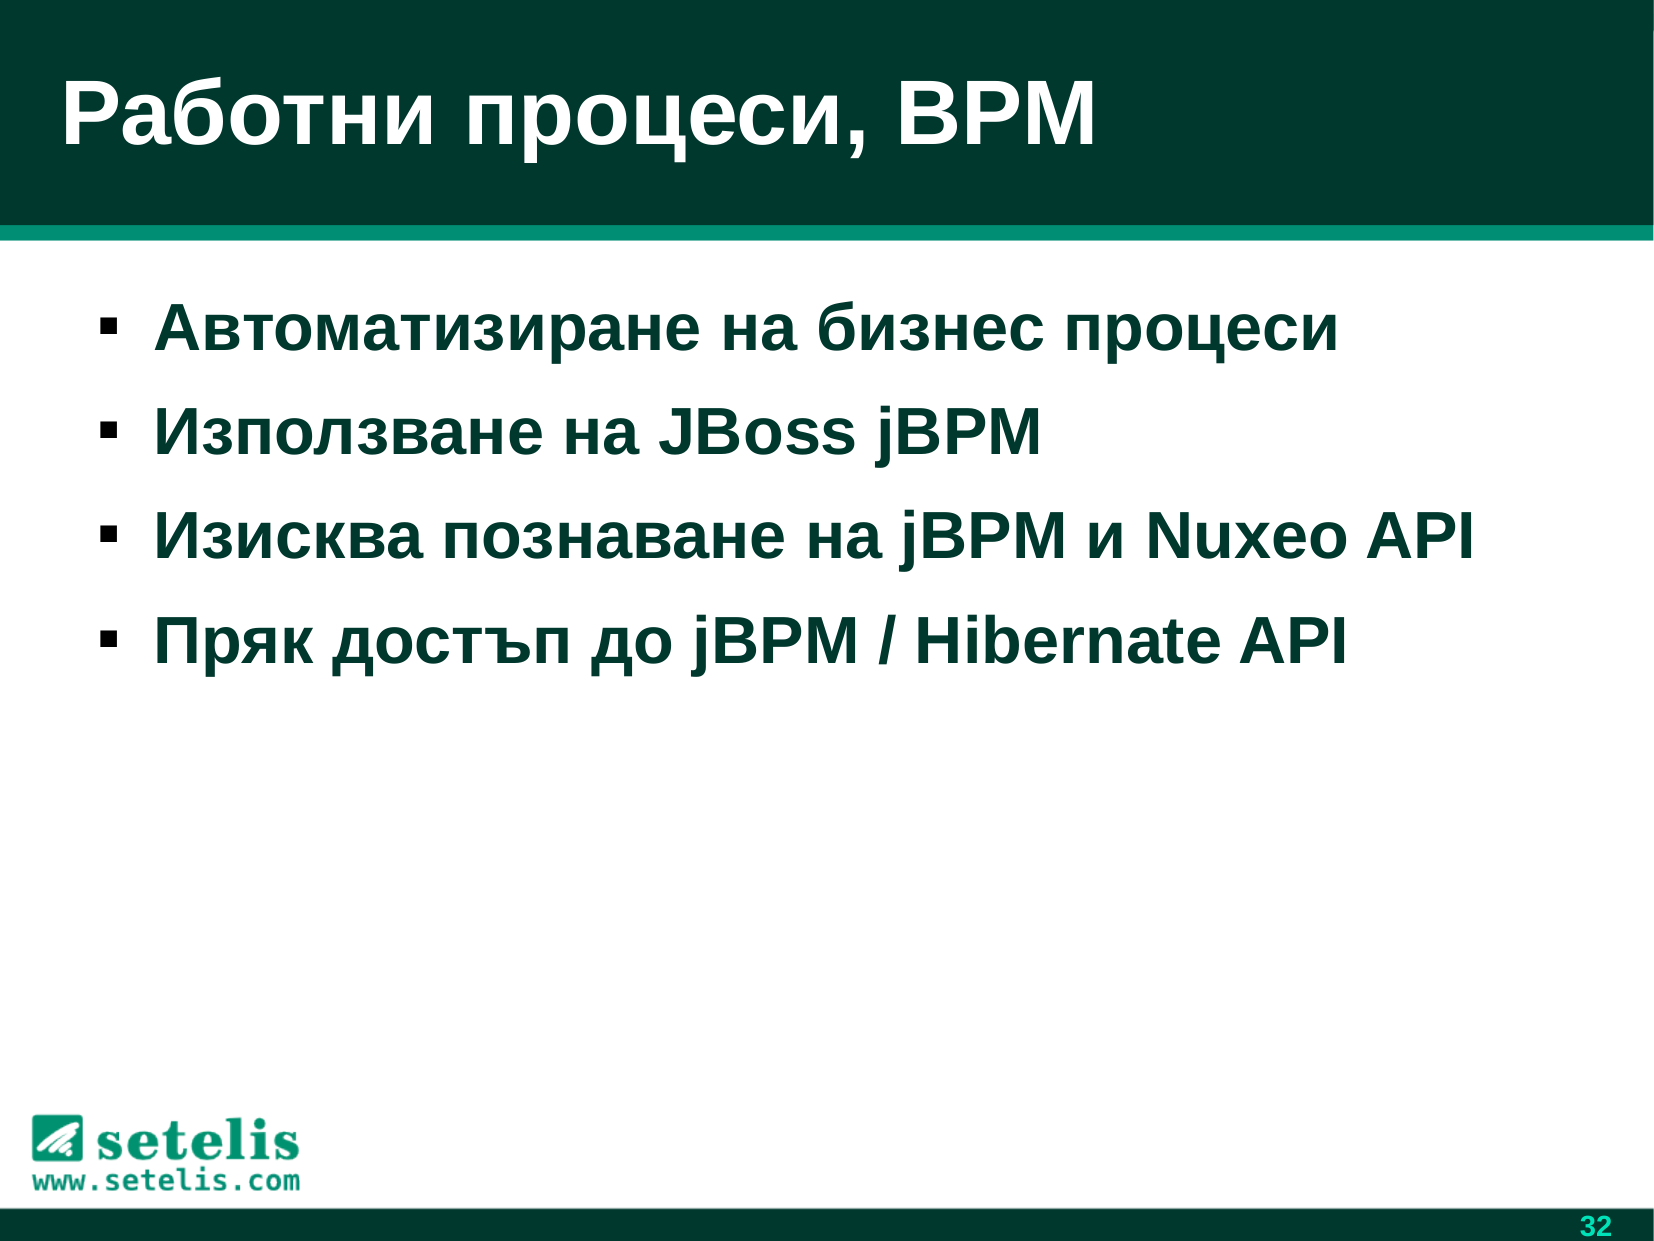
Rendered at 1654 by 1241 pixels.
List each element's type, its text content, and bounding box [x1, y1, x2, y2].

list Автоматизиране на бизнес процеси Използване на JBoss jBPM Изисква познаване на jBPM и Nuxeo API Пряк достъп до jBPM / Hibernate API [82, 290, 1571, 1109]
title Работни процеси, BPM [0, 0, 1654, 226]
picture [0, 241, 1654, 1241]
